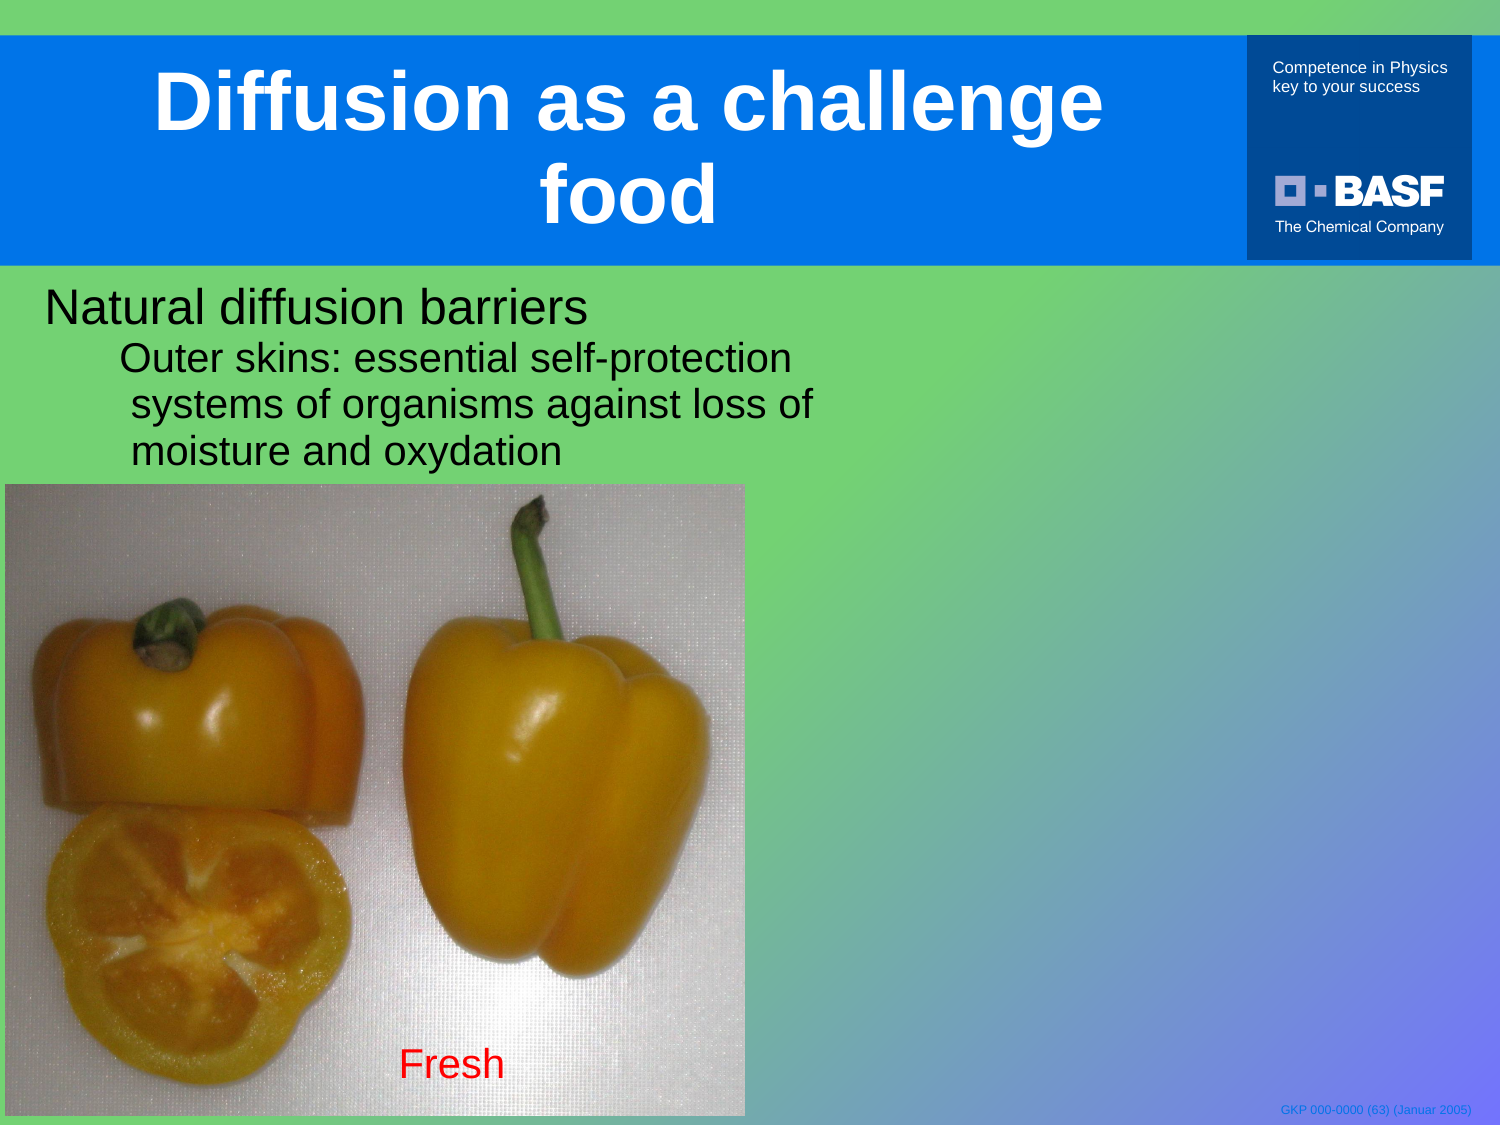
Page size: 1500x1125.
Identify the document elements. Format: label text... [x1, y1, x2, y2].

text_box Natural diffusion barriers Outer skins: essential self-protection systems of organisms against loss of moisture and oxydation [29, 271, 840, 483]
title Going micro and nano: approaching the apparent dwarf [1438, 1063, 1500, 1125]
title Diffusion as a challenge food [27, 54, 1232, 246]
picture [1247, 35, 1472, 260]
picture [5, 484, 745, 1116]
text_box Fresh [383, 1033, 521, 1096]
